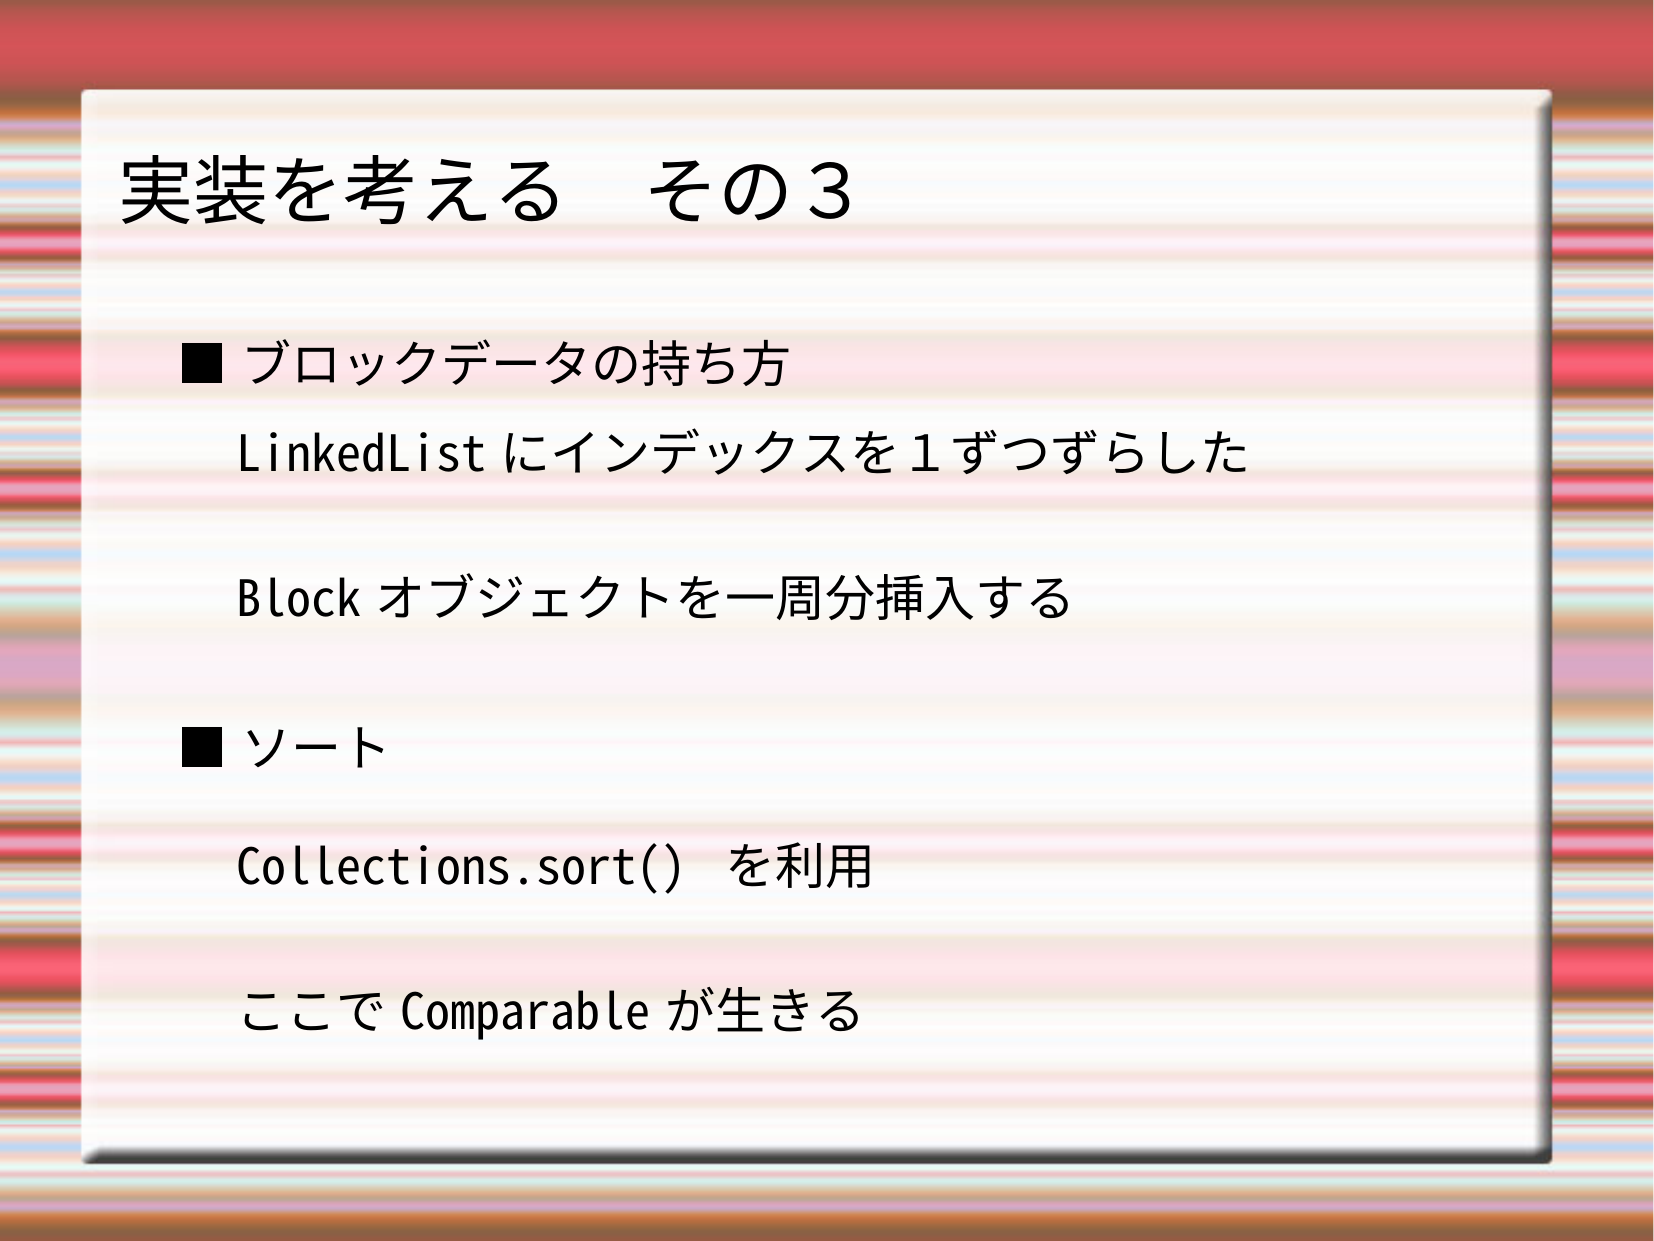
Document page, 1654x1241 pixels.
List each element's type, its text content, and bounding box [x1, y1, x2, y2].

text_box LinkedListにインデックスを１ずつずらした Blockオブジェクトを一周分挿入する [236, 413, 1447, 564]
text_box ■ソート [177, 708, 1241, 759]
text_box Collections.sort() を利用 ここでComparableが生きる [236, 826, 1152, 977]
text_box 実装を考える その３ [118, 131, 1329, 207]
text_box ■ブロックデータの持ち方 [177, 324, 1388, 375]
picture [0, 0, 1654, 1241]
